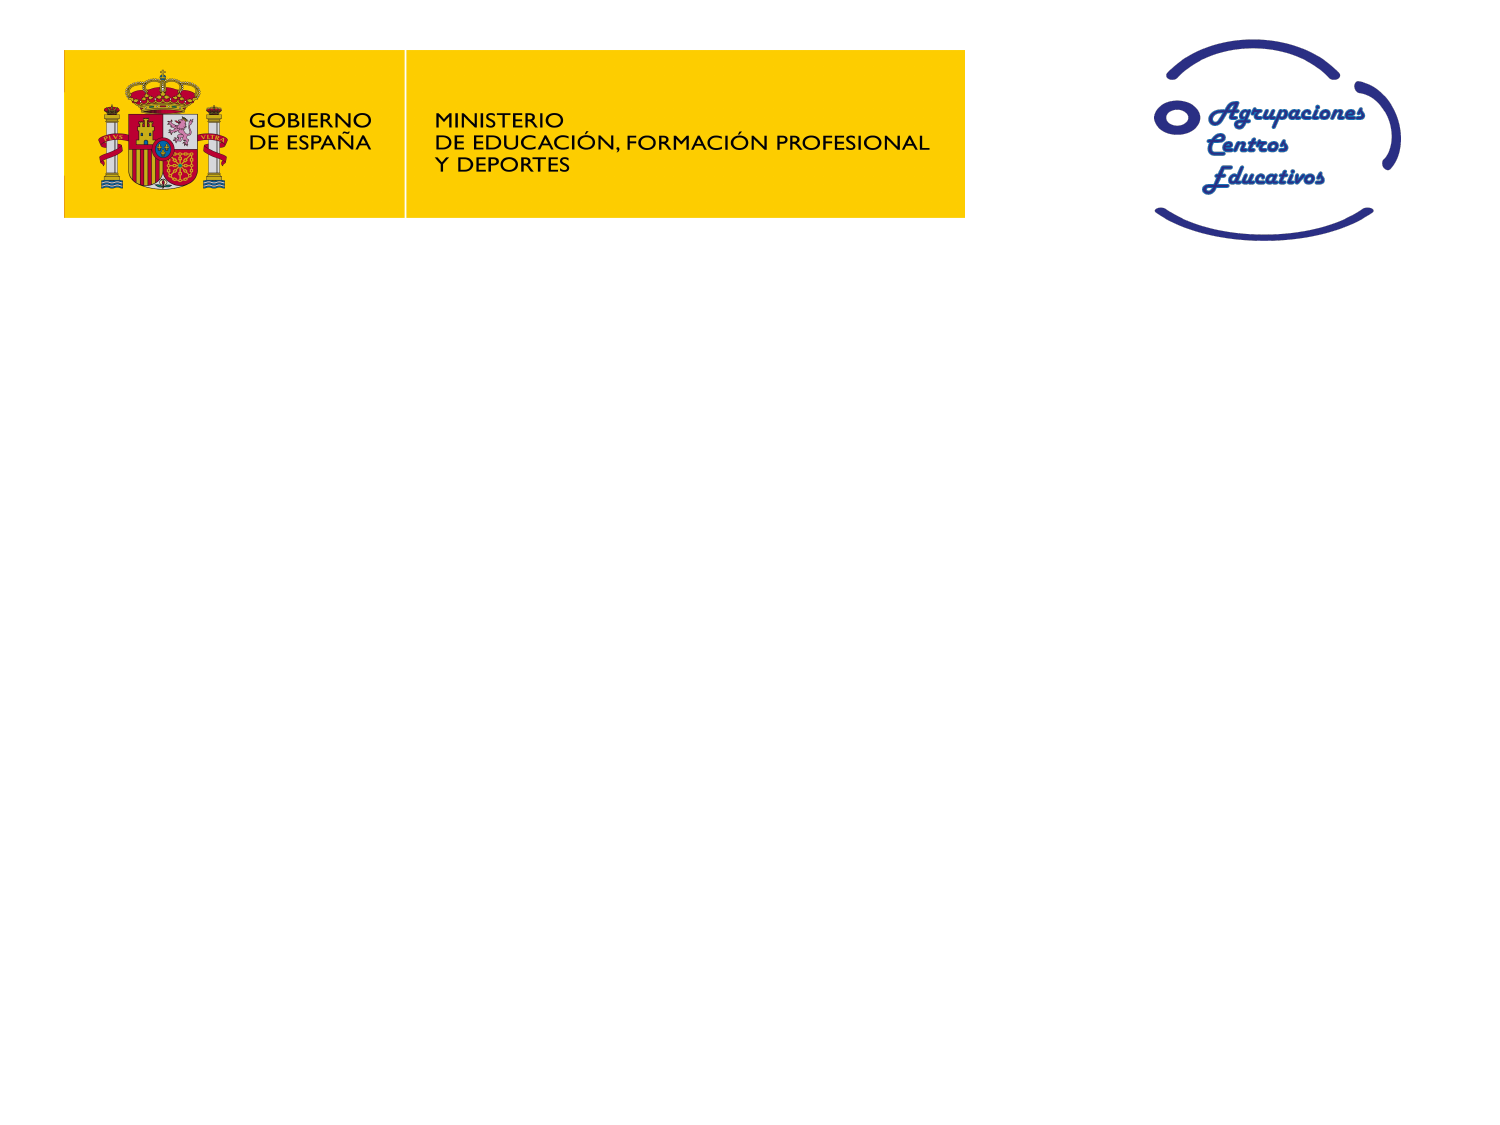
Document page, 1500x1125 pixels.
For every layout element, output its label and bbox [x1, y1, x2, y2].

picture [64, 50, 965, 218]
picture [1154, 0, 1401, 241]
